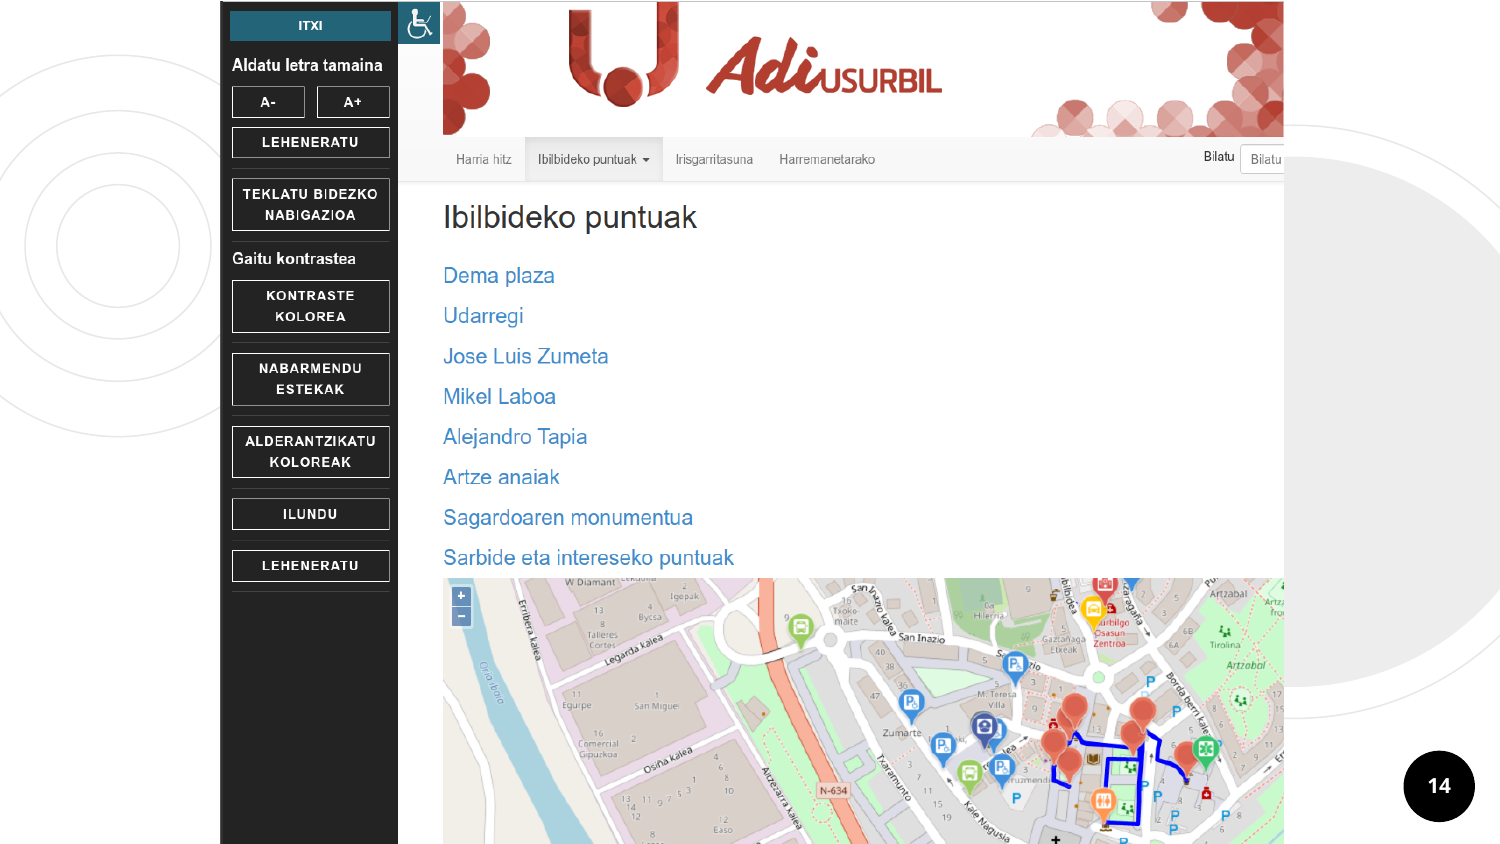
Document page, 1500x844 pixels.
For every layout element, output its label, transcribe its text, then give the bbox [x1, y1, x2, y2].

text_box <zenbakia> [1403, 750, 1476, 823]
picture [220, 1, 1284, 844]
